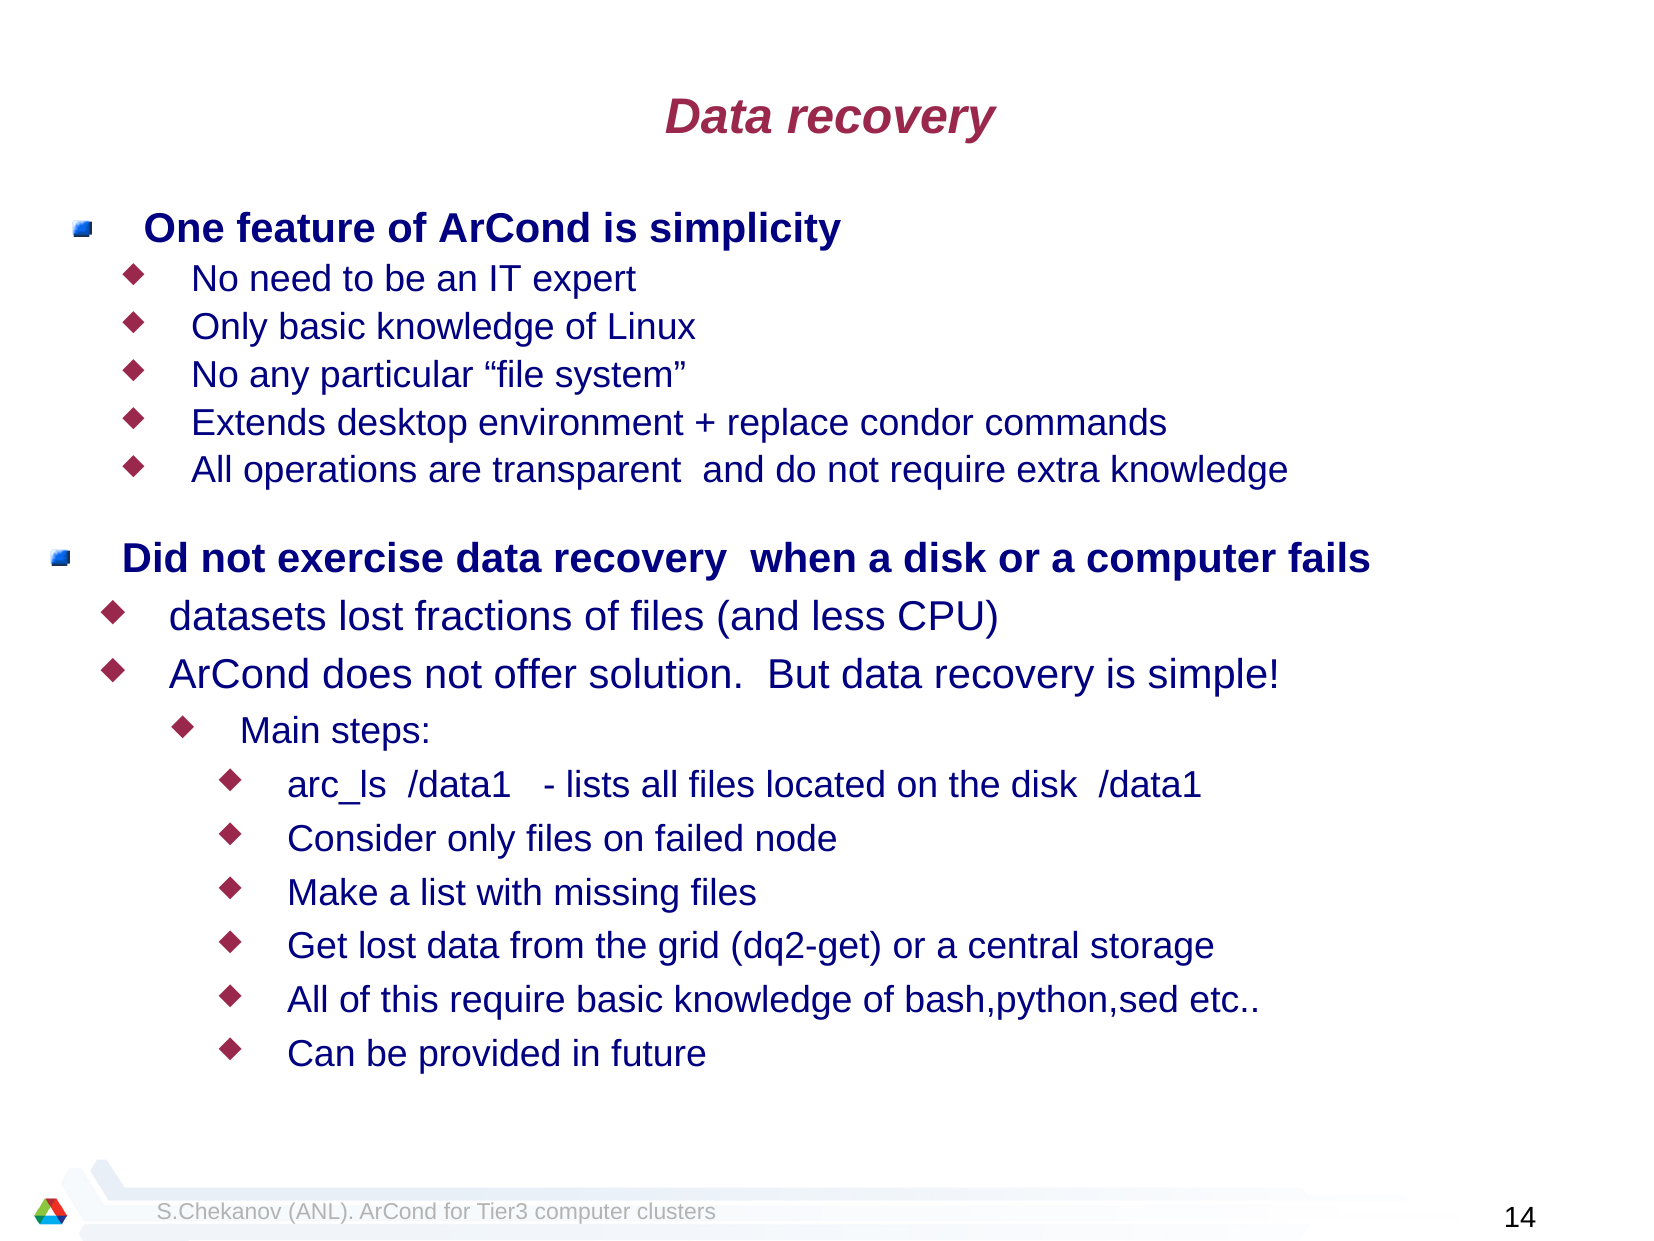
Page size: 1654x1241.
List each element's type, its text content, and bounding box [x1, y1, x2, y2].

title Data recovery [82, 49, 1578, 184]
list Did not exercise data recovery when a disk or a computer fails datasets lost fractions of files (and less CPU) ArCond does not offer solution. But data recovery is simple! Main steps: arc_ls /data1 - lists all files located on the disk /data1 Consider only files on failed node Make a list with missing files Get lost data from the grid (dq2-get) or a central storage All of this require basic knowledge of bash,python,sed etc.. Can be provided in future [39, 534, 1632, 1129]
list One feature of ArCond is simplicity No need to be an IT expert Only basic knowledge of Linux No any particular “file system” Extends desktop environment + replace condor commands All operations are transparent and do not require extra knowledge [61, 205, 1654, 492]
picture [0, 1154, 1649, 1241]
